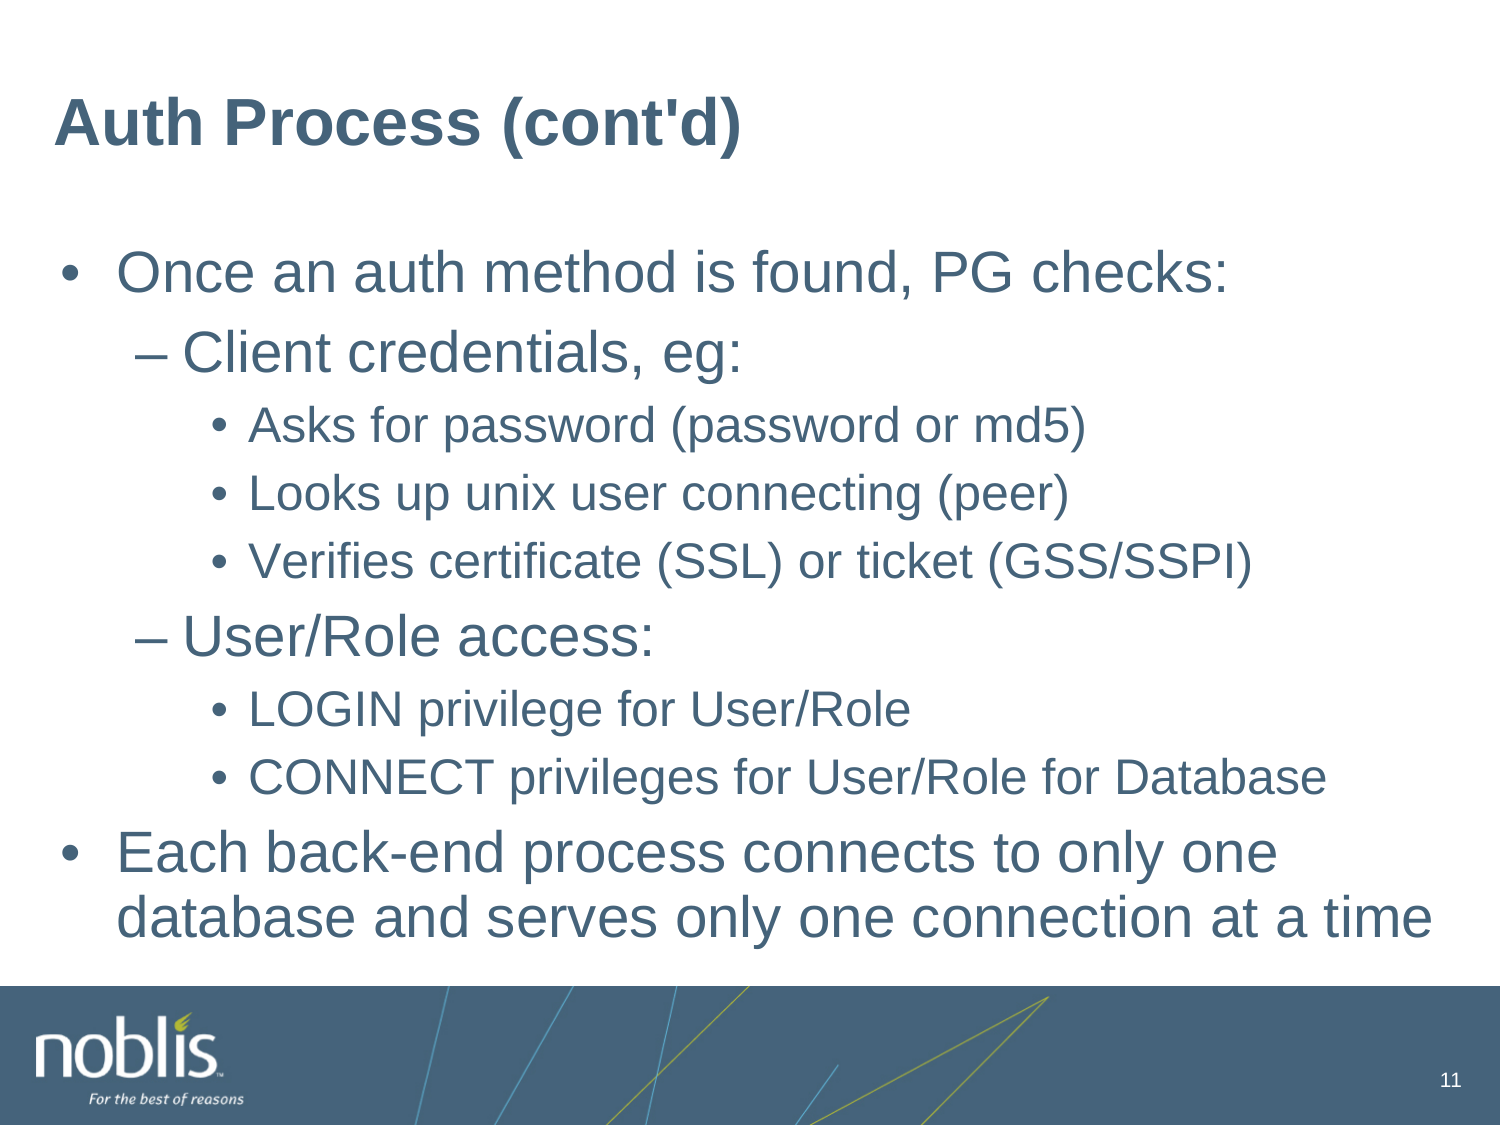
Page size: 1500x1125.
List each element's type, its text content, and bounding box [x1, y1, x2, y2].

list Once an auth method is found, PG checks: Client credentials, eg: Asks for password (password or md5) Looks up unix user connecting (peer) Verifies certificate (SSL) or ticket (GSS/SSPI) User/Role access: LOGIN privilege for User/Role CONNECT privileges for User/Role for Database Each back-end process connects to only one database and serves only one connection at a time [60, 239, 1437, 968]
title Auth Process (cont'd) [53, 38, 1438, 211]
picture [0, 986, 1500, 1125]
